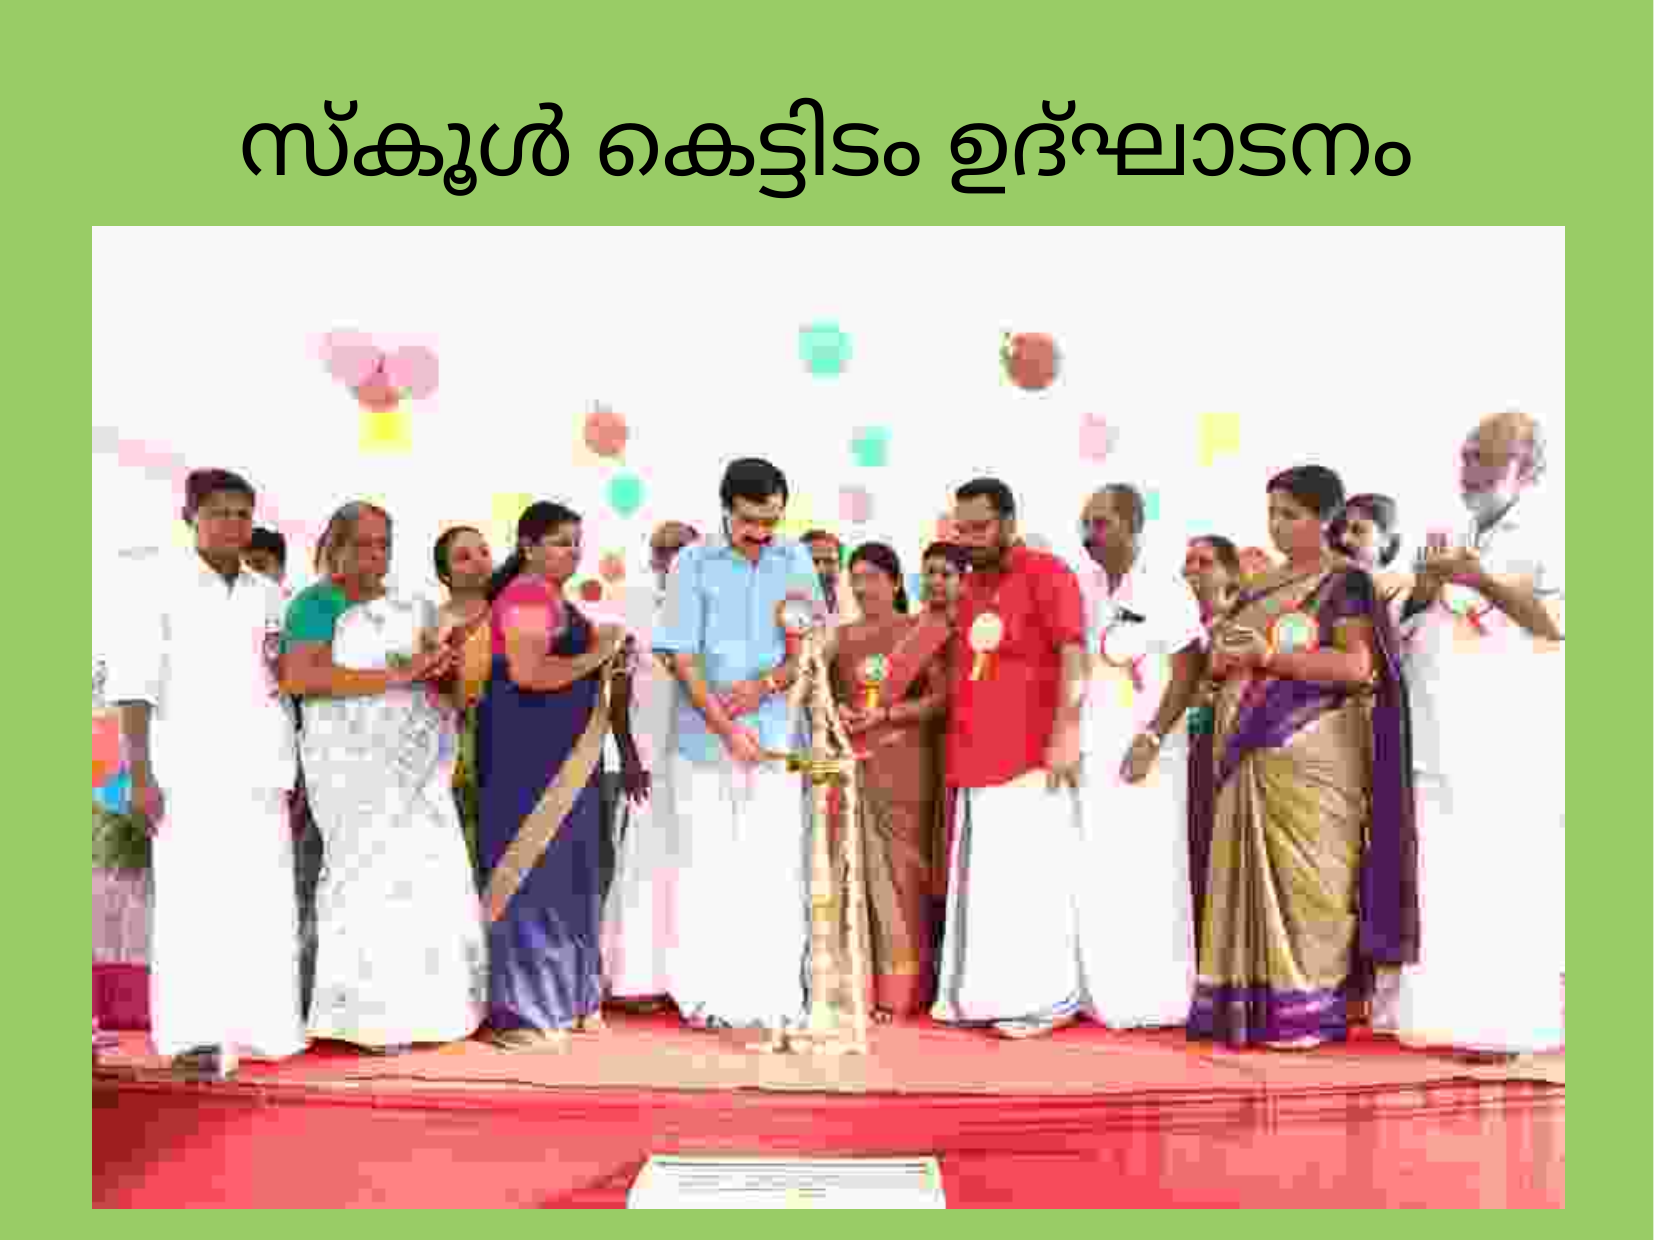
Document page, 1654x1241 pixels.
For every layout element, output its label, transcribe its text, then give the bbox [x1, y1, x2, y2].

title സ്കൂള്‍ കെട്ടിടം ഉദ്ഘാടനം [82, 49, 1571, 257]
picture [92, 226, 1565, 1209]
